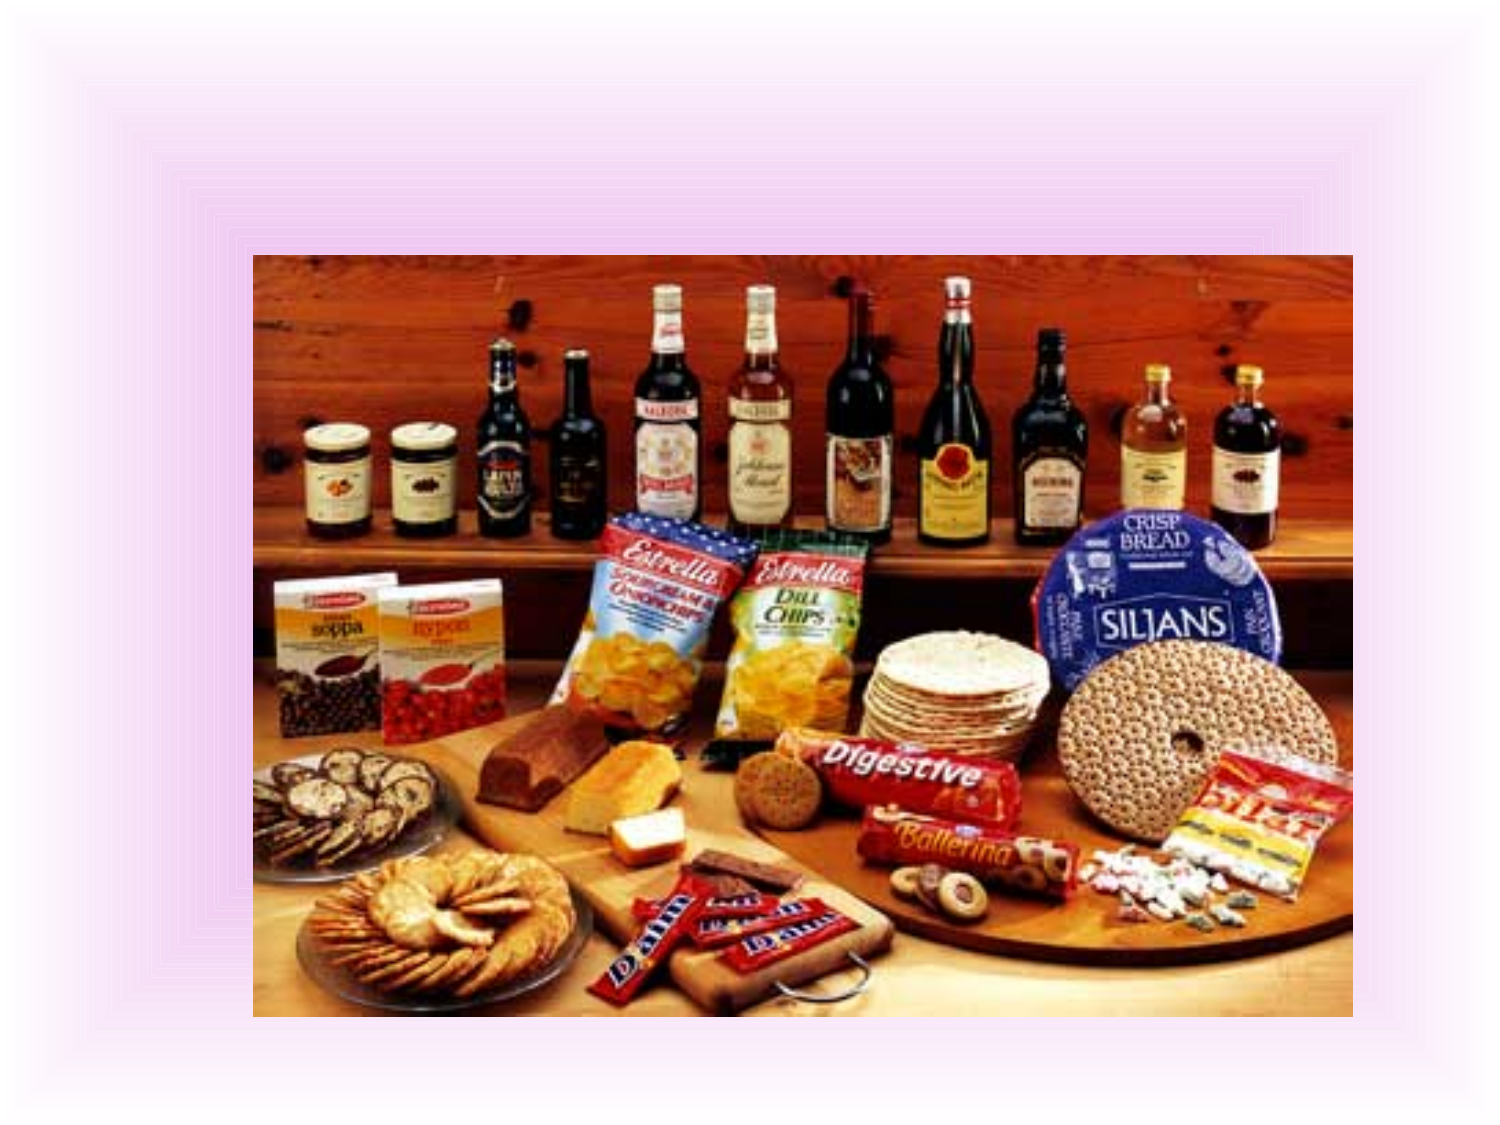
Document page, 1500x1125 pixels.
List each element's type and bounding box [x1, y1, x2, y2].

picture [253, 255, 1353, 1017]
